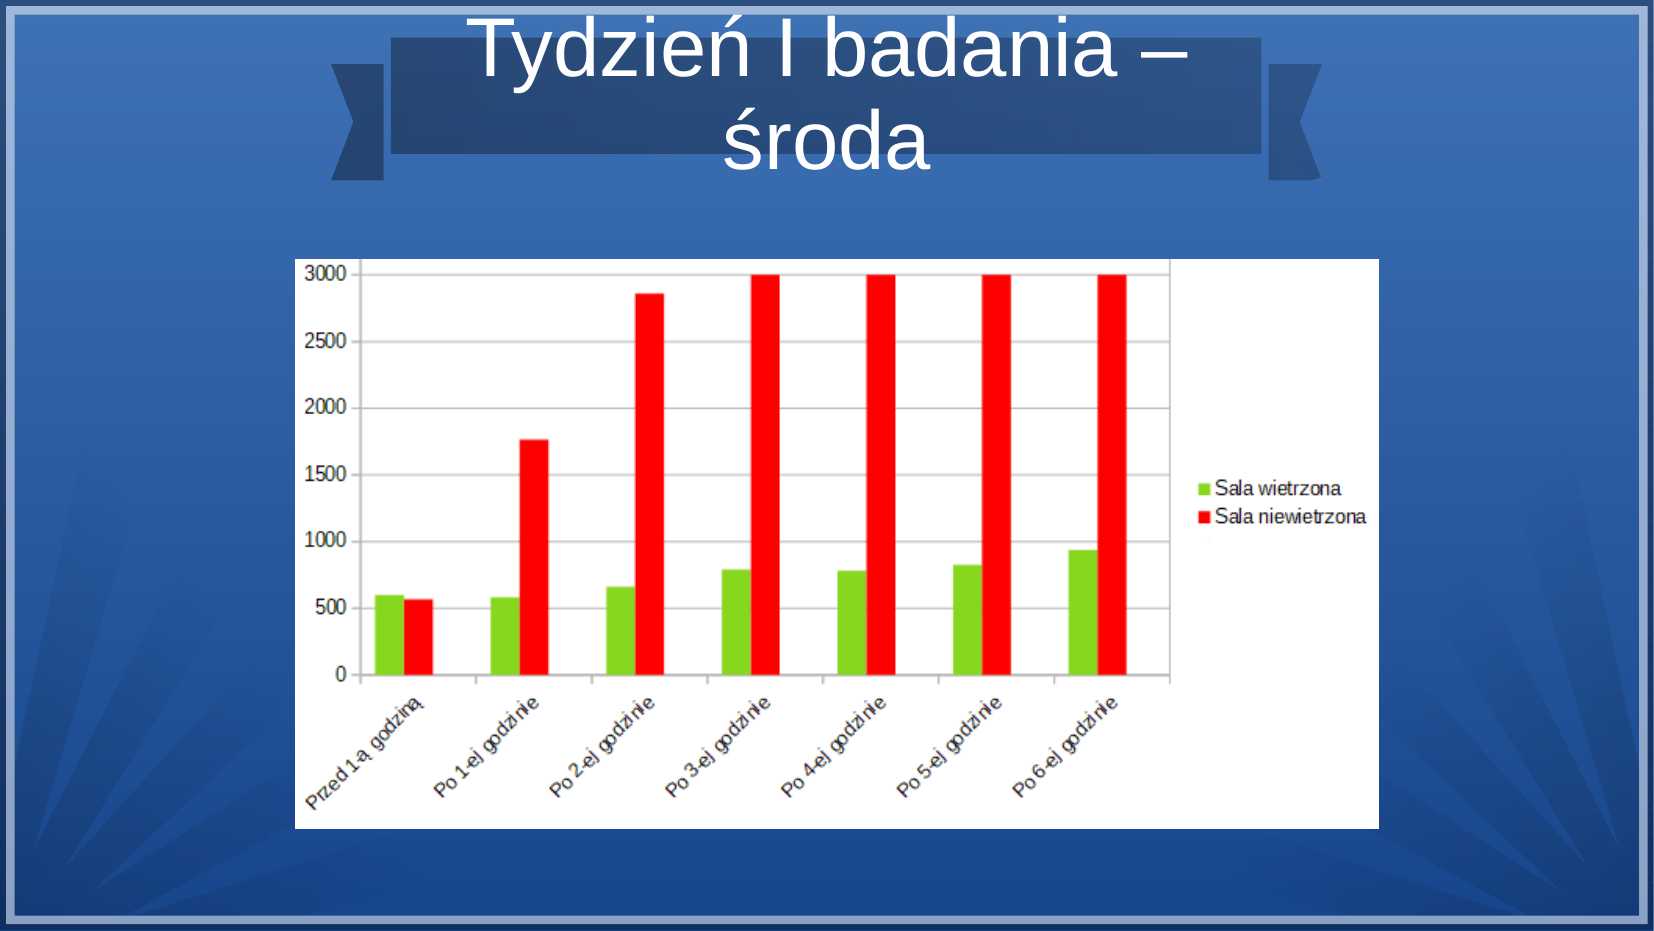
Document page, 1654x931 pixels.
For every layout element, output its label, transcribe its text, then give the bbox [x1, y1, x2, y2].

title Tydzień I badania – środa [389, 1, 1264, 188]
picture [295, 259, 1379, 829]
